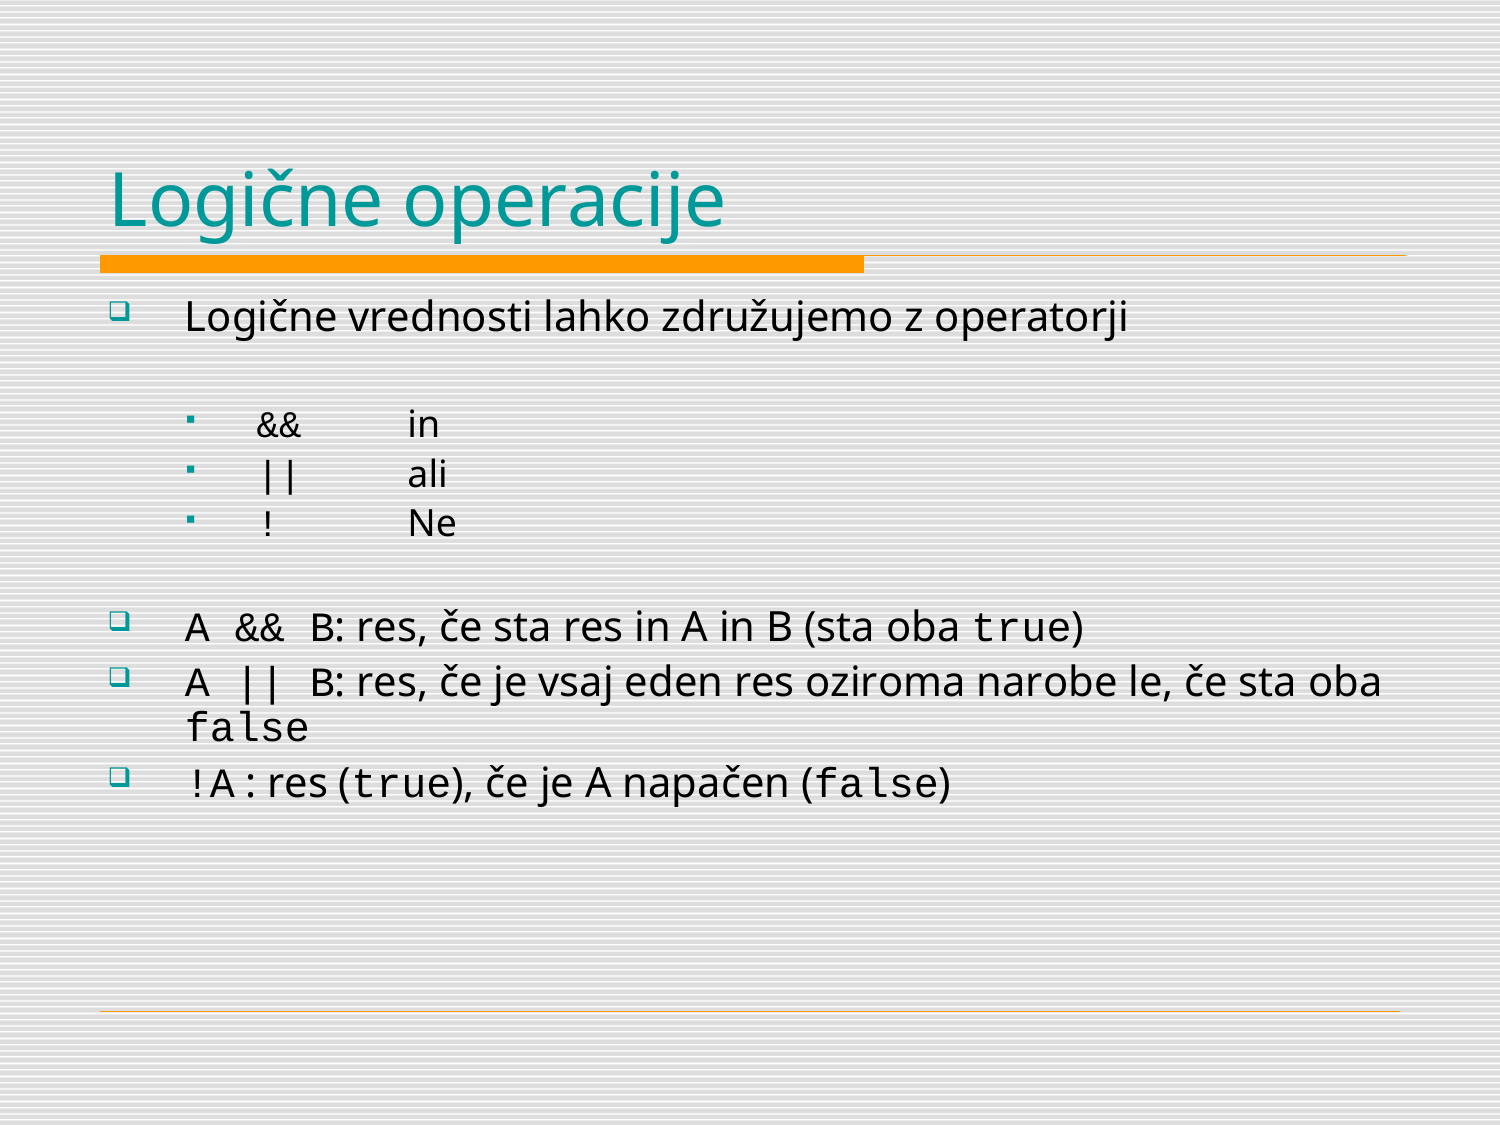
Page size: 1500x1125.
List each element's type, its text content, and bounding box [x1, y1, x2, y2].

list Logične vrednosti lahko združujemo z operatorji && in || ali ! Ne A && B: res, če sta res in A in B (sta oba true) A || B: res, če je vsaj eden res oziroma narobe le, če sta oba false !A : res (true), če je A napačen (false) [92, 287, 1406, 988]
picture [0, 0, 1500, 1125]
title Logične operacije [94, 49, 1407, 250]
